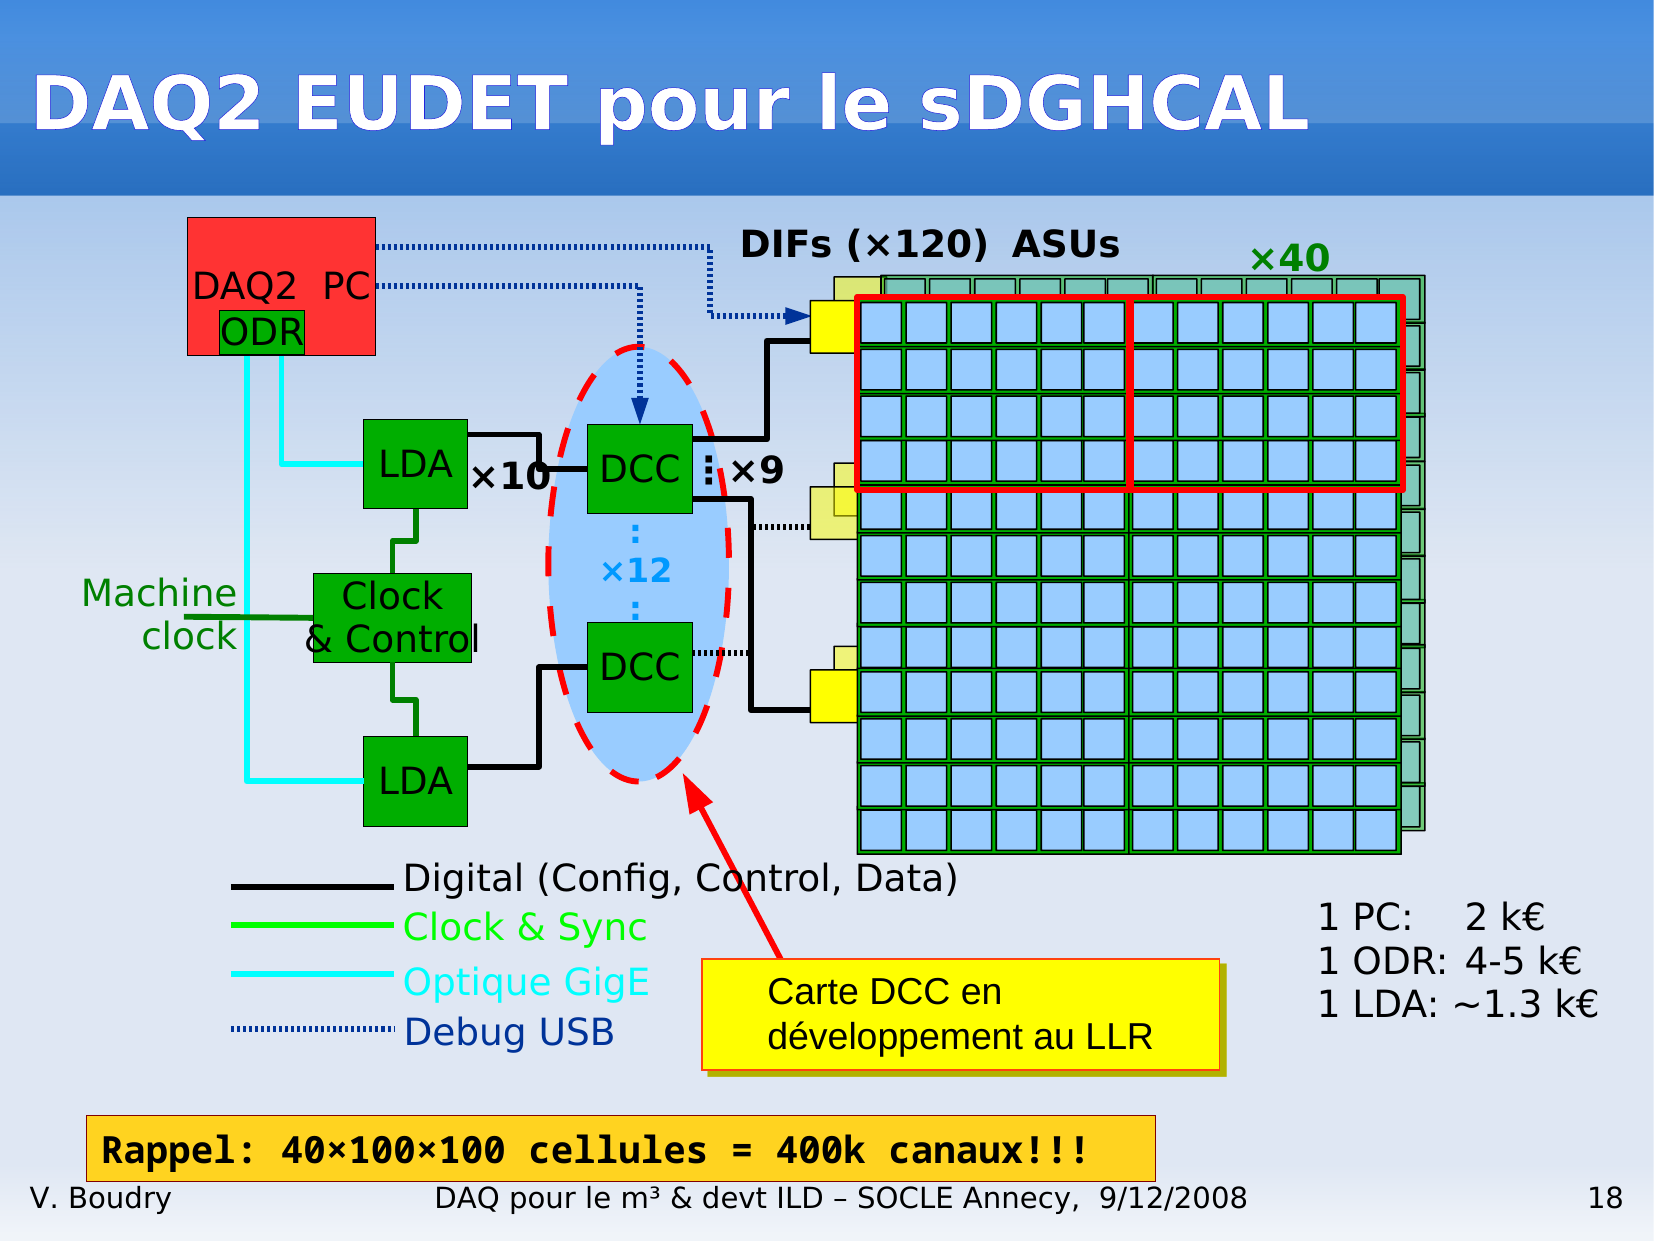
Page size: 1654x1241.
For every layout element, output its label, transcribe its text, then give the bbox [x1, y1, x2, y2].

text_box DIFs (×120) [724, 215, 997, 274]
text_box Rappel: 40×100×100 cellules = 400k canaux!!! [86, 1115, 1156, 1168]
text_box [810, 275, 1425, 855]
picture [0, 0, 1654, 1241]
text_box DAQ2 PC [187, 217, 376, 356]
text_box ×40 [1229, 225, 1349, 291]
text_box [559, 503, 729, 782]
text_box 1 PC: 2 k€ 1 ODR: 4-5 k€ 1 LDA: ~1.3 k€ [1299, 885, 1625, 1063]
text_box LDA [363, 419, 468, 509]
text_box DCC [660, 457, 672, 479]
text_box LDA [363, 736, 468, 827]
text_box Digital (Config, Control, Data) [384, 846, 977, 911]
title DAQ2 EUDET pour le sDGHCAL [29, 0, 1654, 208]
text_box ASUs [997, 215, 1136, 274]
text_box DCC [587, 424, 693, 502]
text_box ODR [219, 310, 305, 355]
text_box Carte DCC en développement au LLR [702, 958, 1220, 1071]
text_box ⋮×9 [672, 438, 804, 503]
text_box : ×12 : [580, 502, 691, 647]
text_box Clock & Sync [384, 895, 666, 960]
text_box [860, 300, 1126, 487]
text_box DCC [587, 622, 693, 713]
text_box Clock & Control [313, 573, 472, 663]
text_box ×10 [450, 444, 570, 509]
text_box LDA [435, 454, 445, 467]
text_box [1134, 300, 1400, 487]
text_box [548, 472, 587, 664]
text_box Machine clock [66, 564, 244, 667]
text_box [563, 346, 712, 466]
text_box Optique GigE [385, 950, 669, 1015]
text_box Debug USB [385, 1000, 634, 1065]
